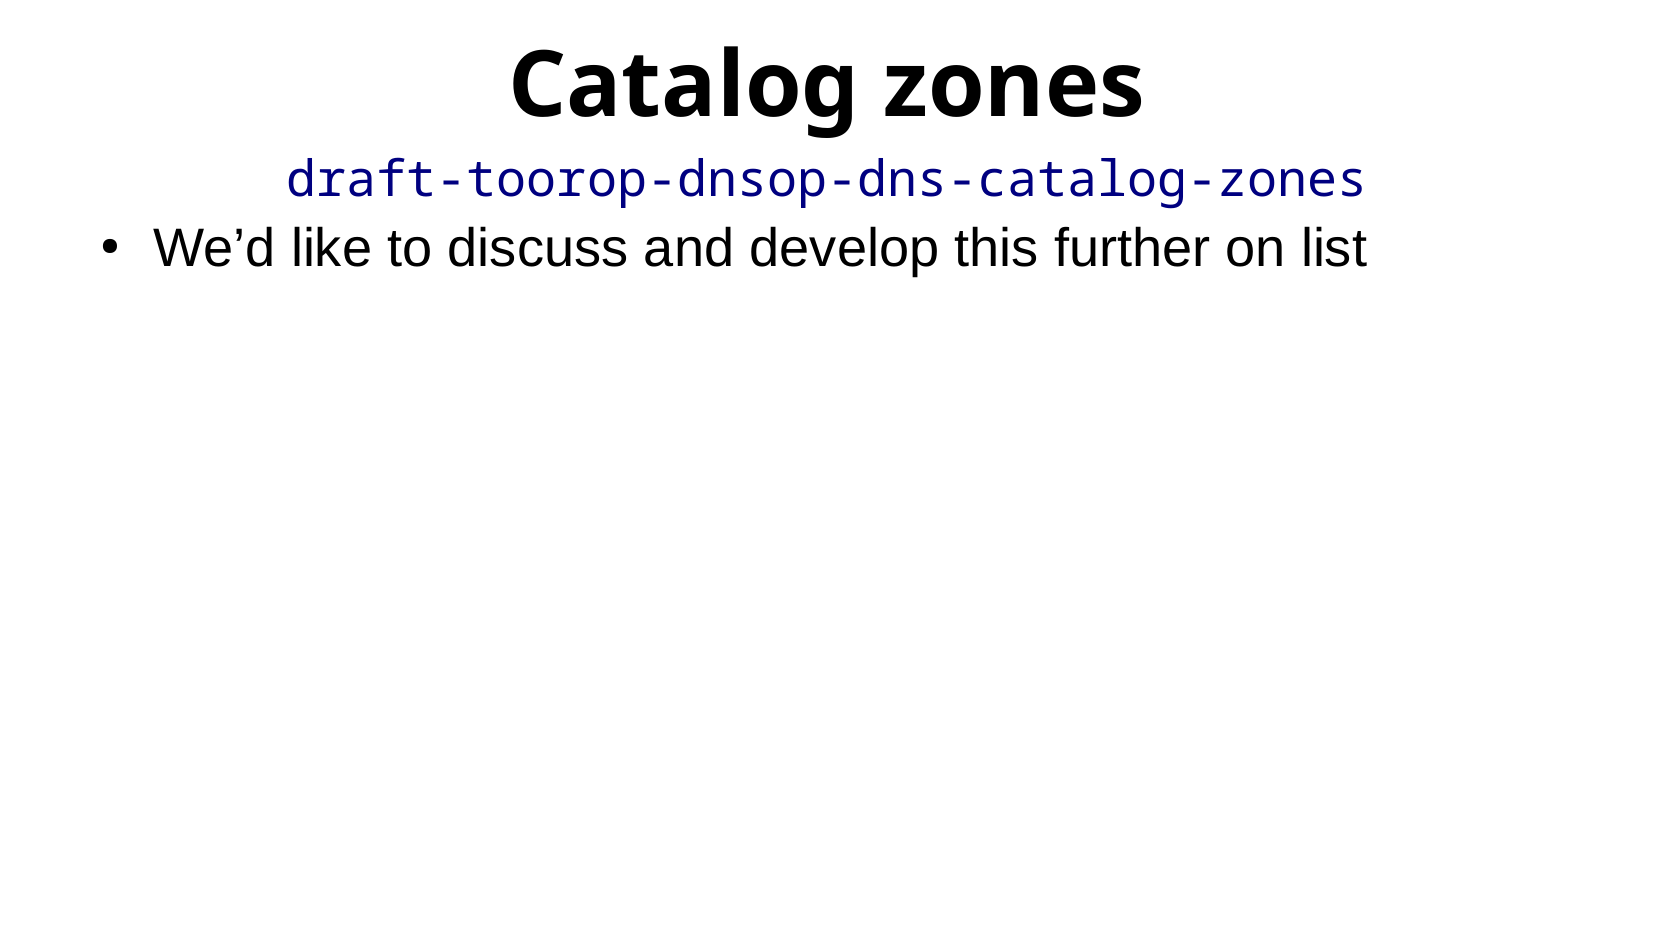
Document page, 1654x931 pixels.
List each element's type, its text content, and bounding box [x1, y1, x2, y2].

list We’d like to discuss and develop this further on list [82, 217, 1642, 931]
title Catalog zones draft-toorop-dnsop-dns-catalog-zones [82, 36, 1571, 193]
